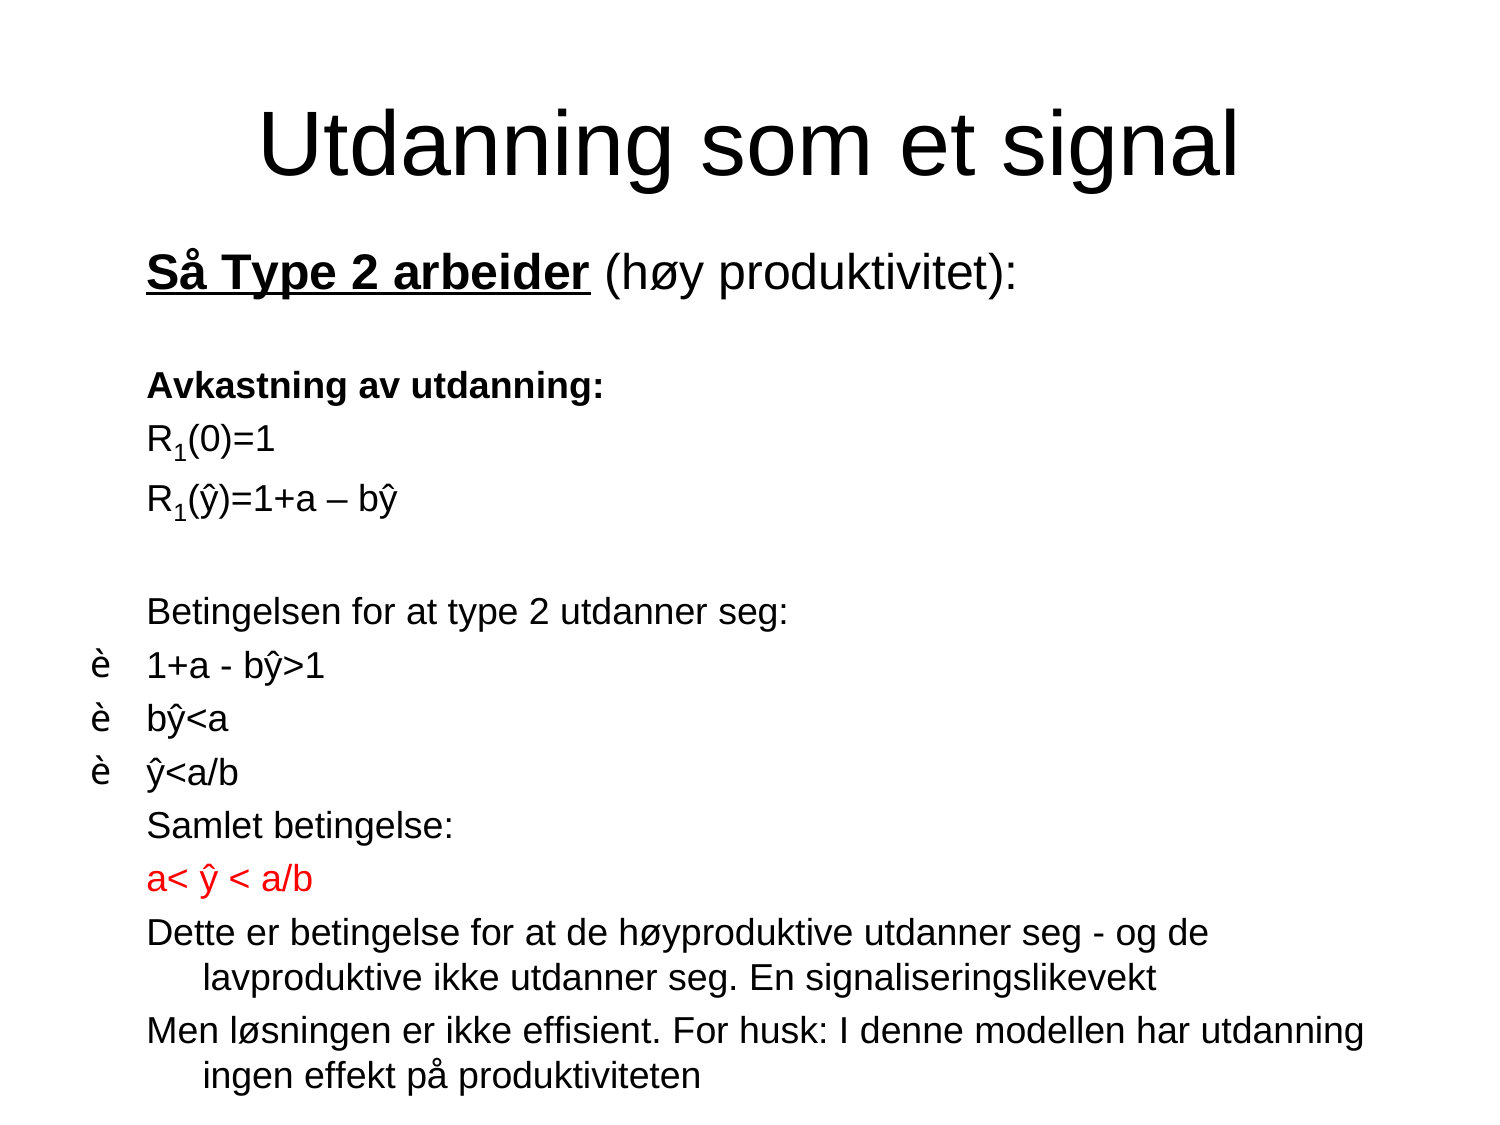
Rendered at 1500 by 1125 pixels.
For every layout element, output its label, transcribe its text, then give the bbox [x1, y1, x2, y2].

title Utdanning som et signal [75, 45, 1426, 233]
list Så Type 2 arbeider (høy produktivitet): Avkastning av utdanning: R1(0)=1 R1(ŷ)=1+a – bŷ Betingelsen for at type 2 utdanner seg: 1+a - bŷ>1 bŷ<a ŷ<a/b Samlet betingelse: a< ŷ < a/b Dette er betingelse for at de høyproduktive utdanner seg - og de lavproduktive ikke utdanner seg. En signaliseringslikevekt Men løsningen er ikke effisient. For husk: I denne modellen har utdanning ingen effekt på produktiviteten [75, 231, 1424, 1106]
